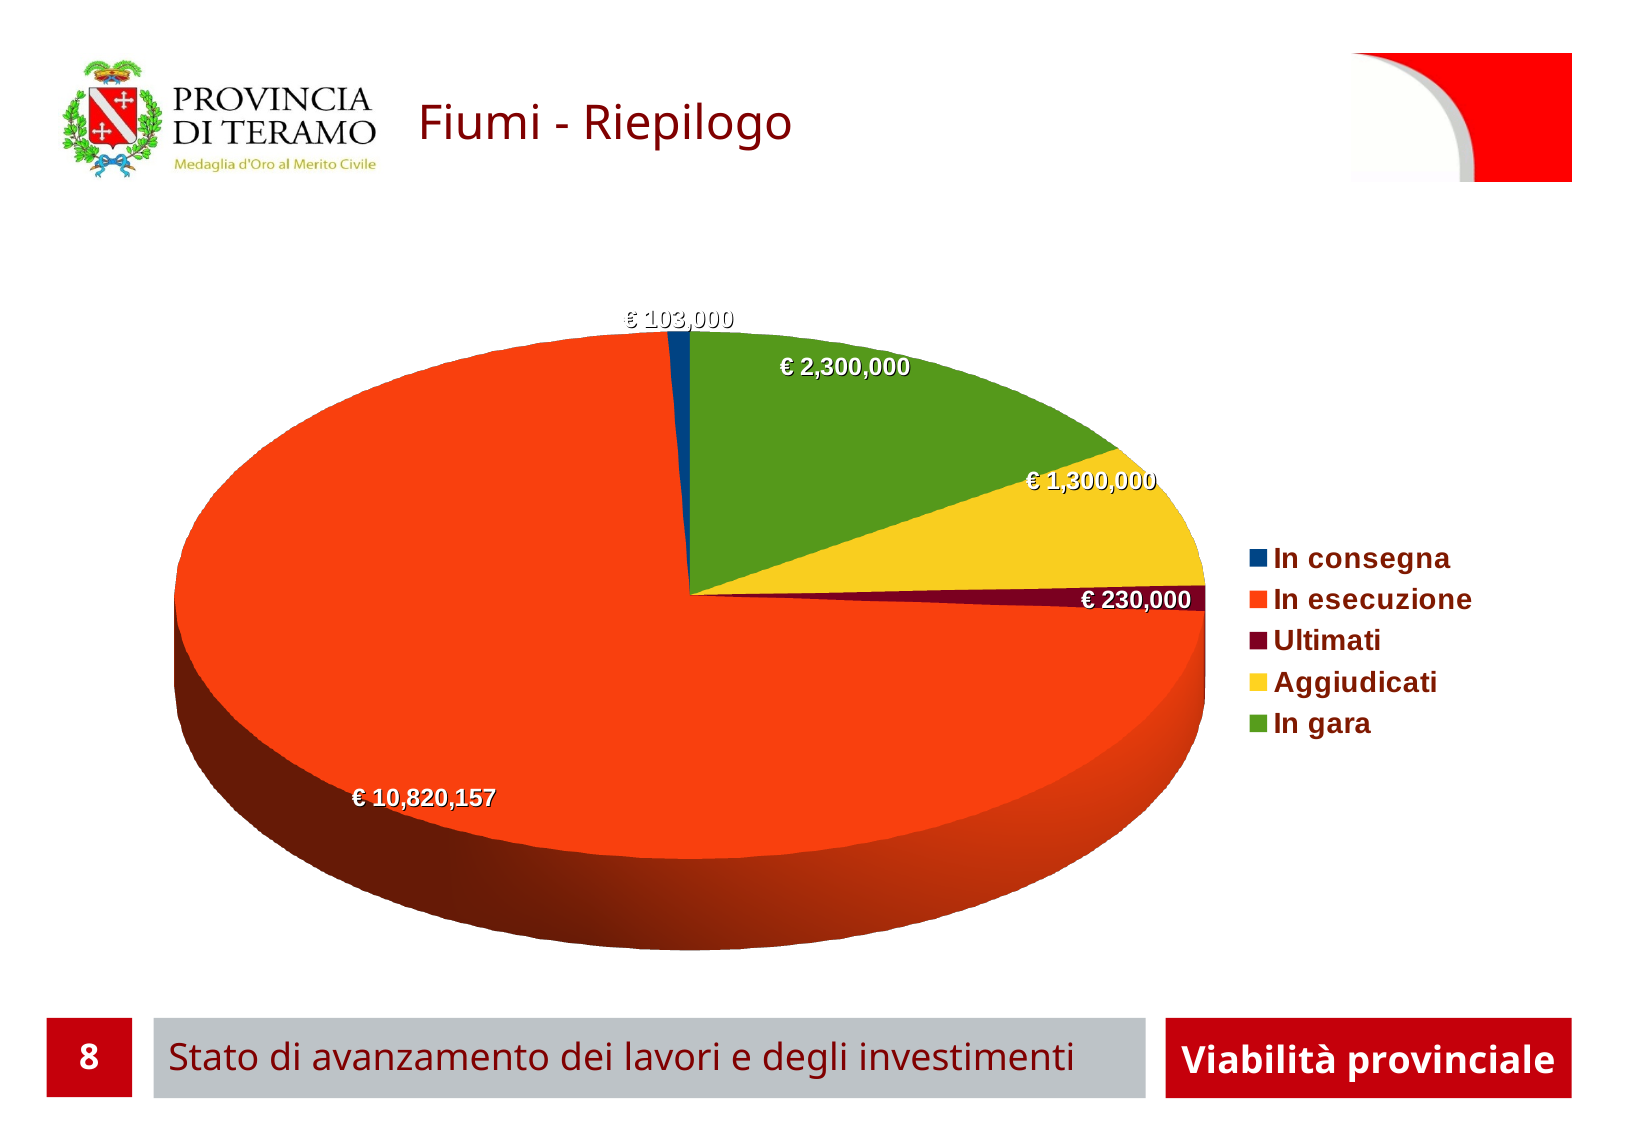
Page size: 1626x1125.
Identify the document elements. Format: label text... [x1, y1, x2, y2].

chart [57, 294, 1537, 990]
picture [58, 53, 384, 182]
picture [1352, 53, 1572, 182]
title Fiumi - Riepilogo [406, 53, 1352, 187]
